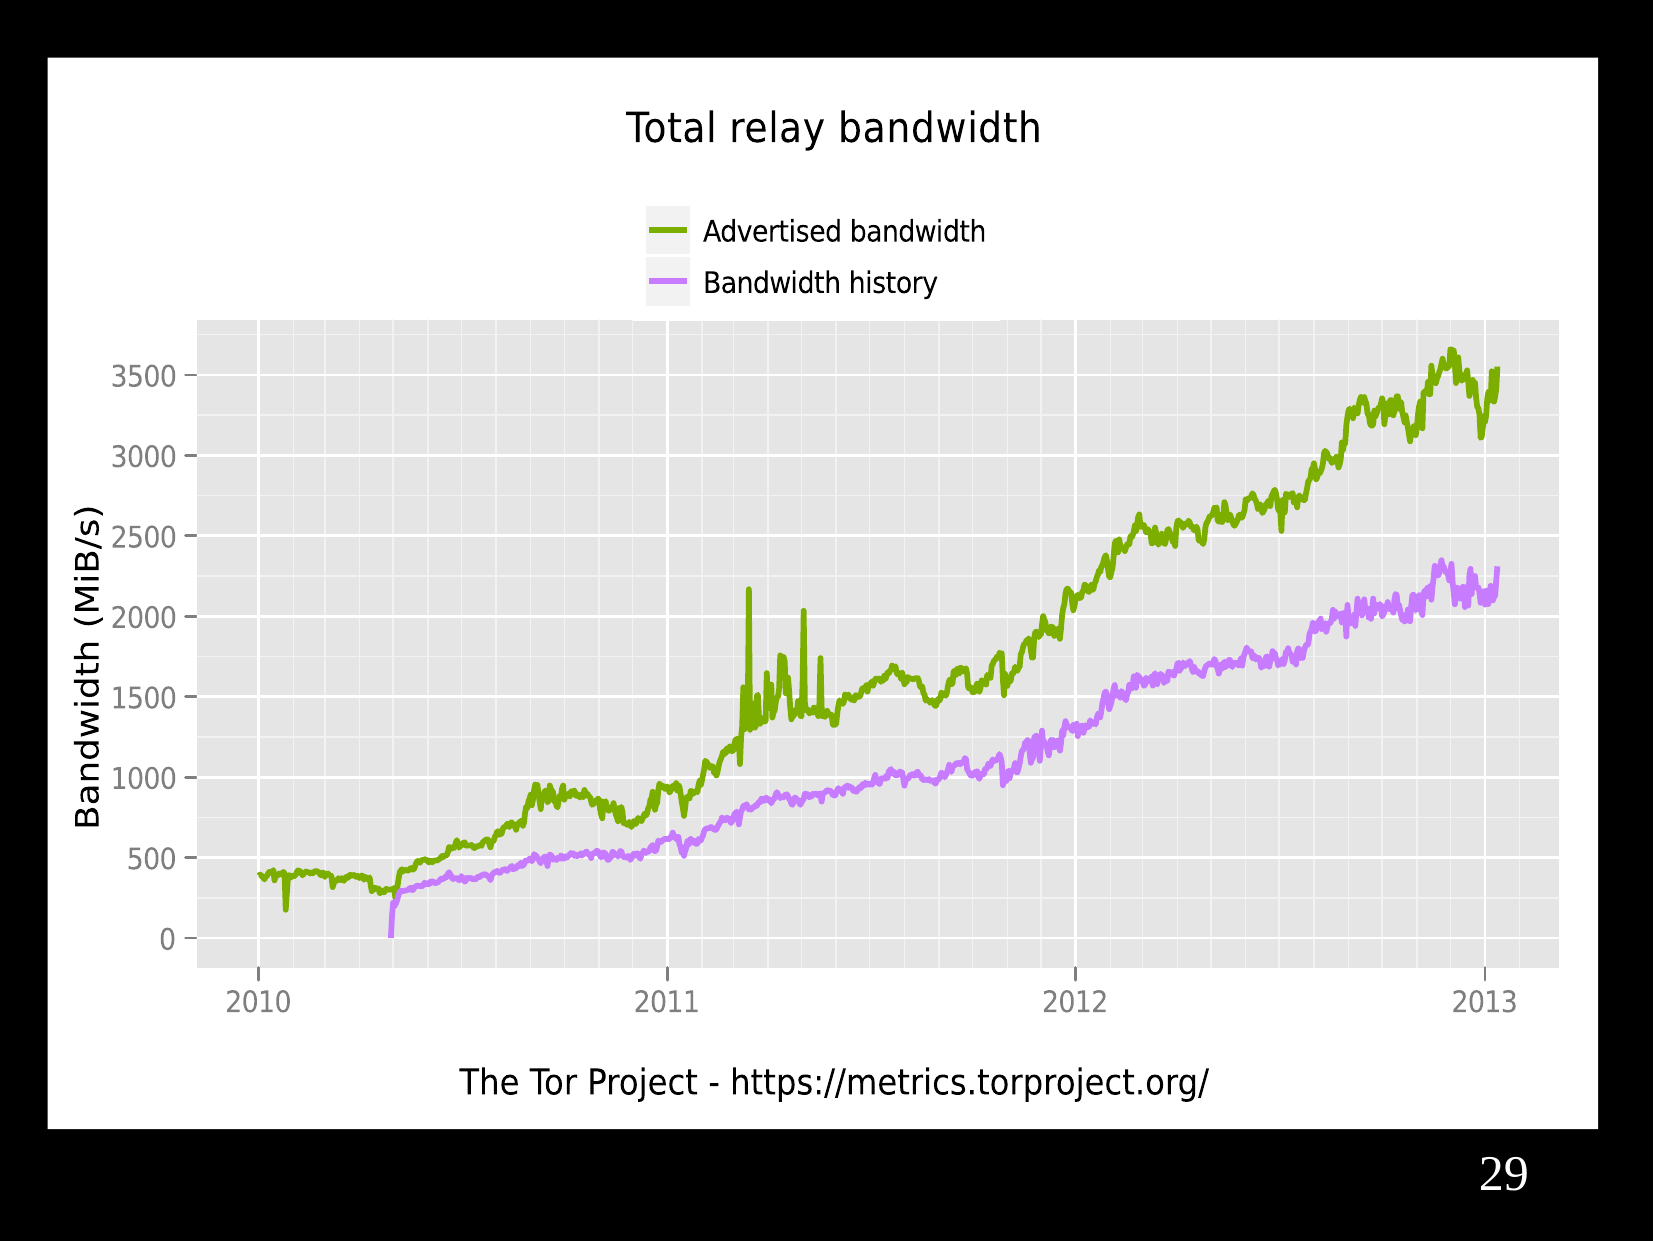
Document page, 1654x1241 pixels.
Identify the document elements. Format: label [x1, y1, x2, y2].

picture [46, 56, 1600, 1131]
